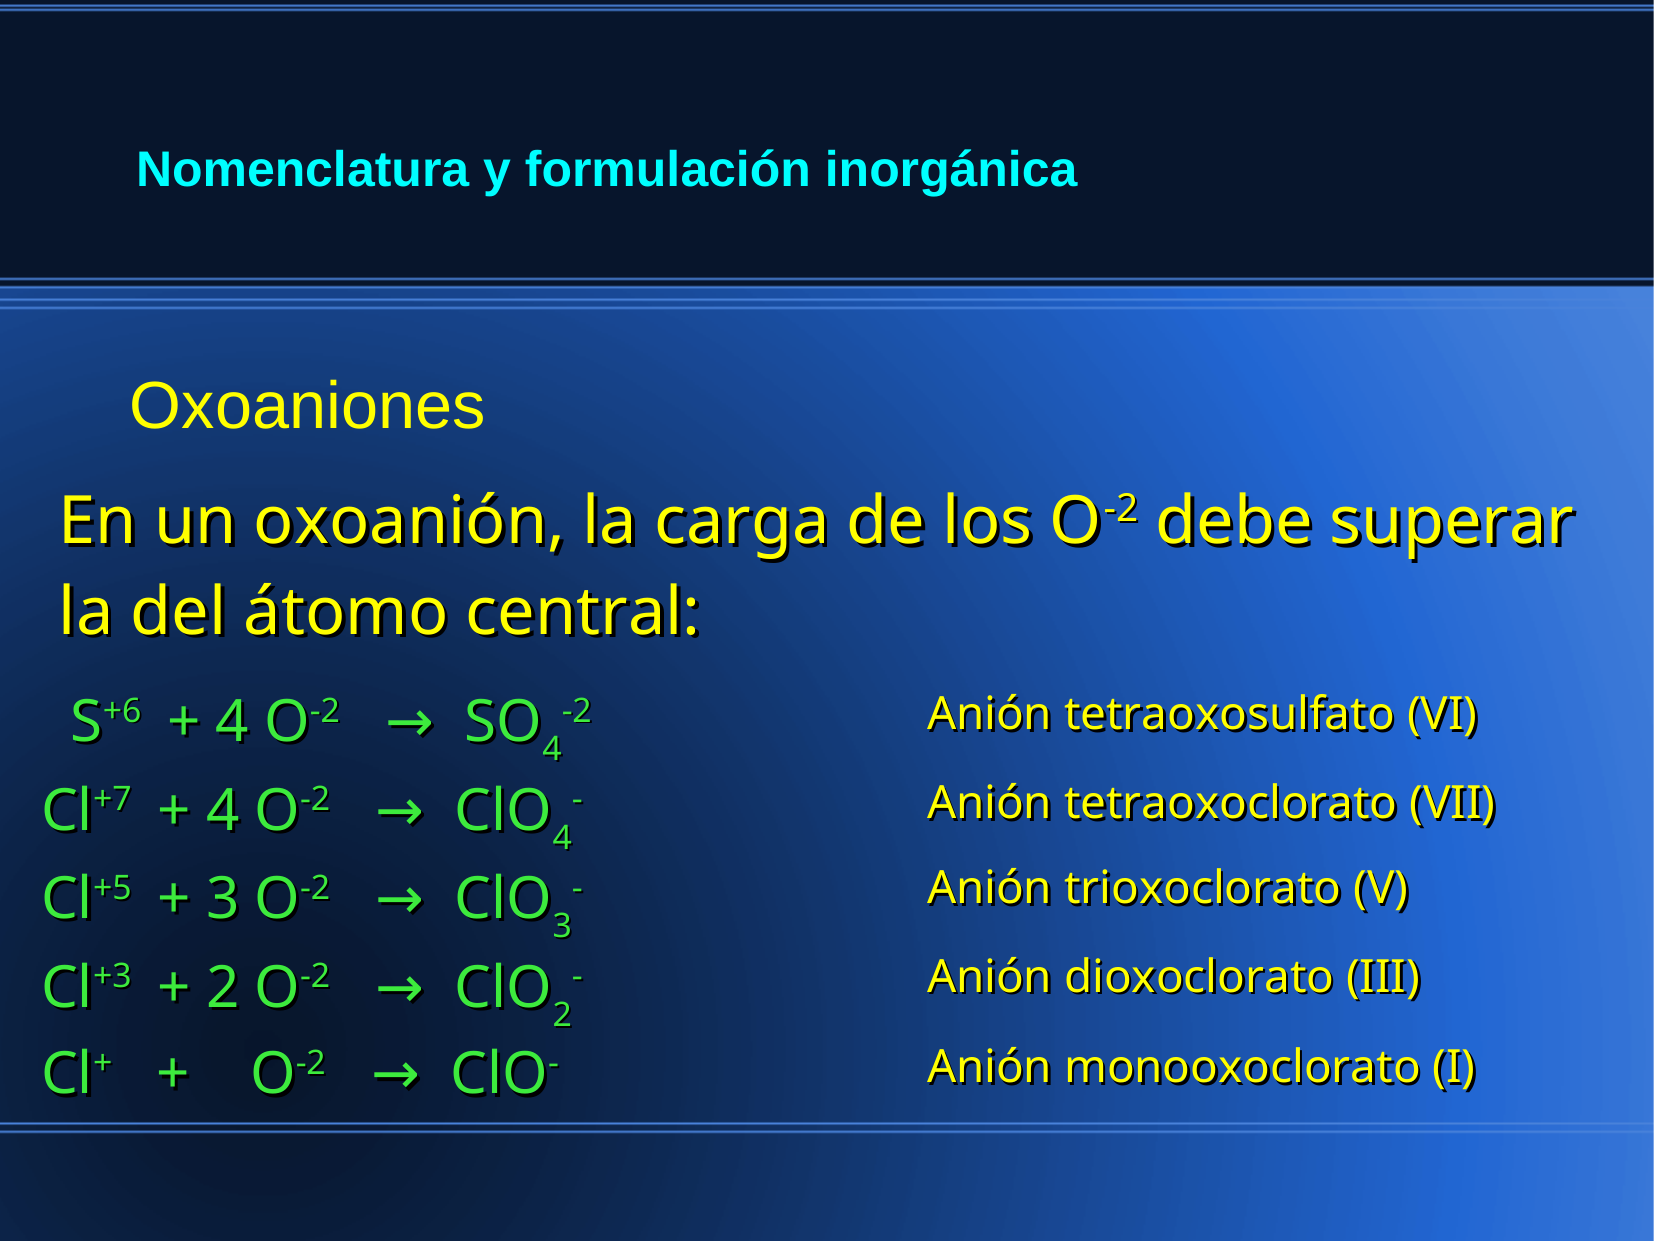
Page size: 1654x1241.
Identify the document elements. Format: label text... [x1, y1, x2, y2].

text_box Anión dioxoclorato (III) [856, 943, 1625, 1004]
text_box Anión trioxoclorato (V) [856, 854, 1625, 916]
text_box Anión monooxoclorato (I) [856, 1033, 1654, 1095]
text_box En un oxoanión, la carga de los O-2 debe superar la del átomo central: [59, 472, 1595, 650]
text_box Cl+7 + 4 O-2 → ClO4- [0, 767, 650, 856]
text_box Anión tetraoxoclorato (VII) [856, 769, 1625, 831]
text_box S+6 + 4 O-2 → SO4-2 [0, 679, 680, 770]
text_box Cl+ + O-2 → ClO- [0, 1031, 650, 1109]
list Oxoaniones [59, 368, 532, 443]
title Nomenclatura y formulación inorgánica [32, 118, 1182, 220]
picture [0, 0, 1654, 1241]
text_box Cl+3 + 2 O-2 → ClO2- [0, 944, 650, 1031]
text_box Anión tetraoxosulfato (VI) [856, 680, 1625, 742]
text_box Cl+5 + 3 O-2 → ClO3- [0, 856, 650, 944]
